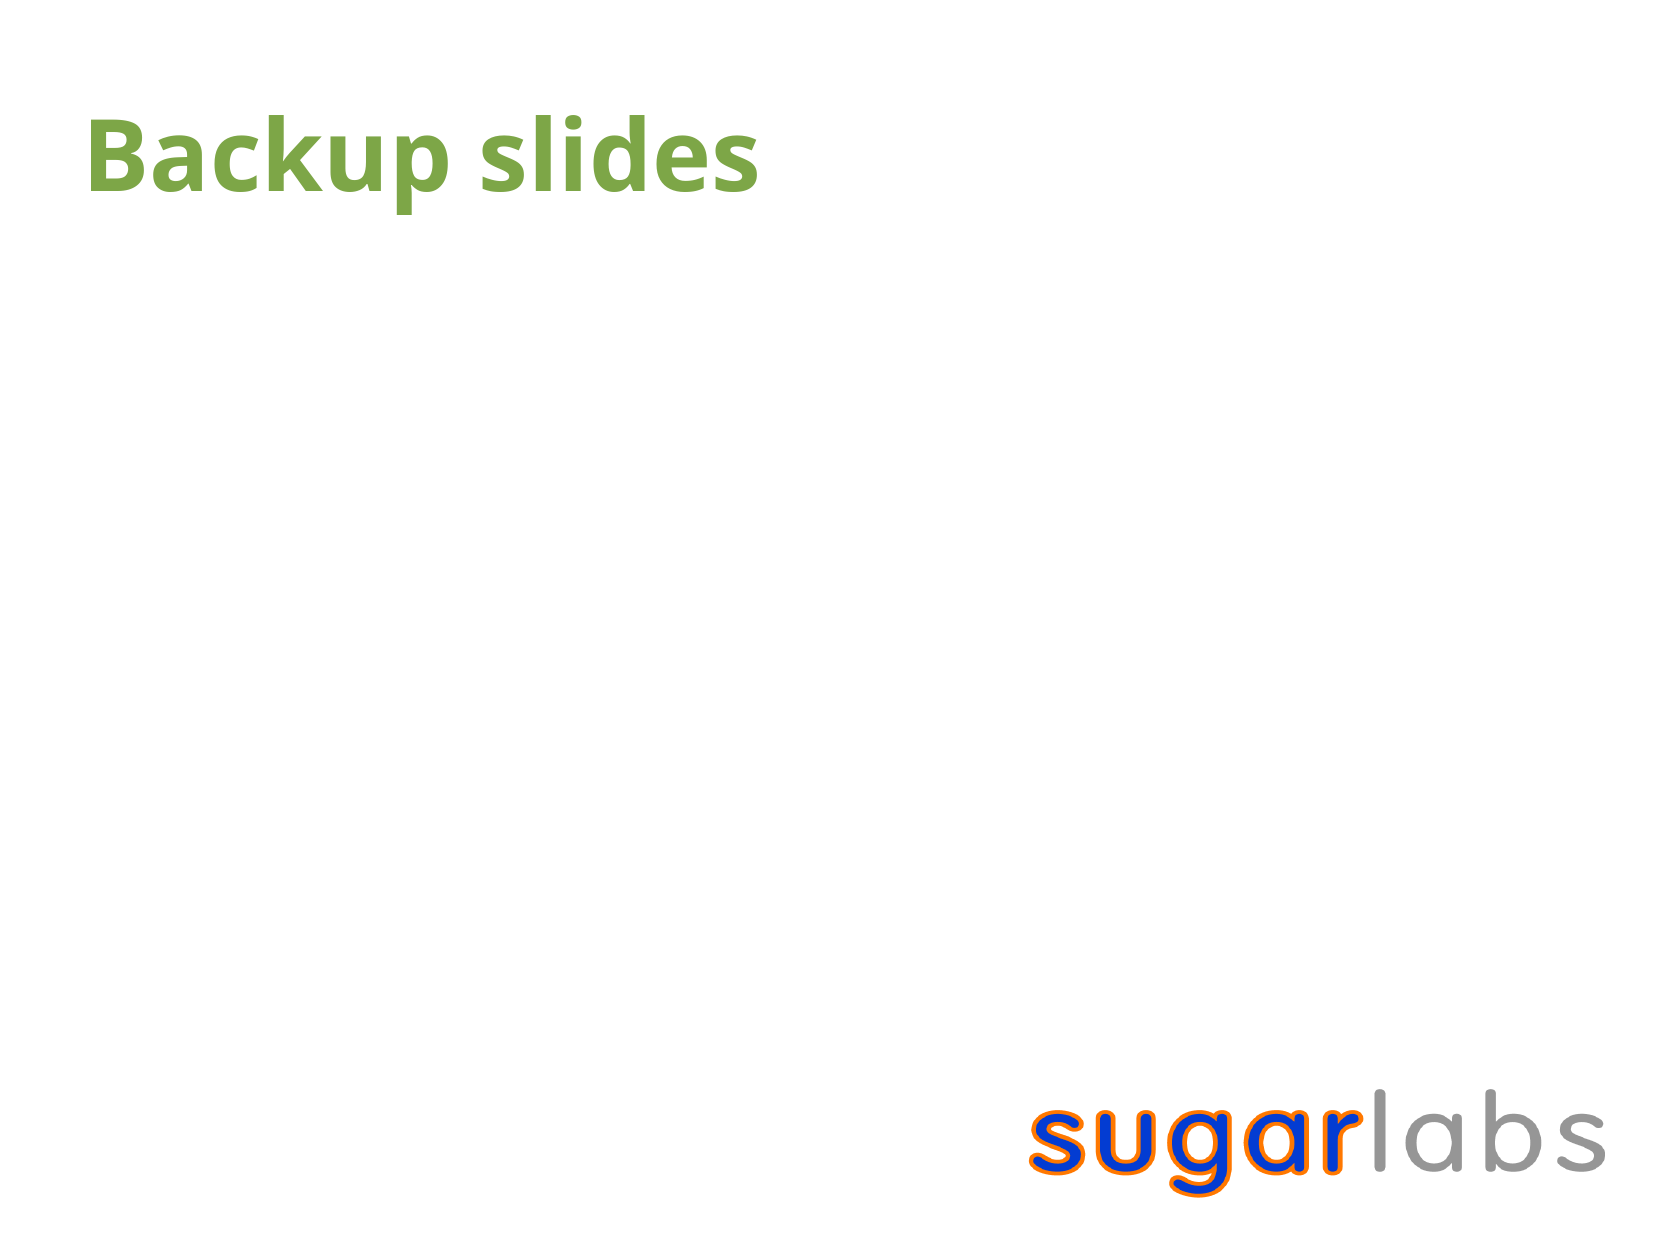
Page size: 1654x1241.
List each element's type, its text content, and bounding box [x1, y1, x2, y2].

picture [978, 1044, 1654, 1241]
title Backup slides [82, 49, 1571, 257]
